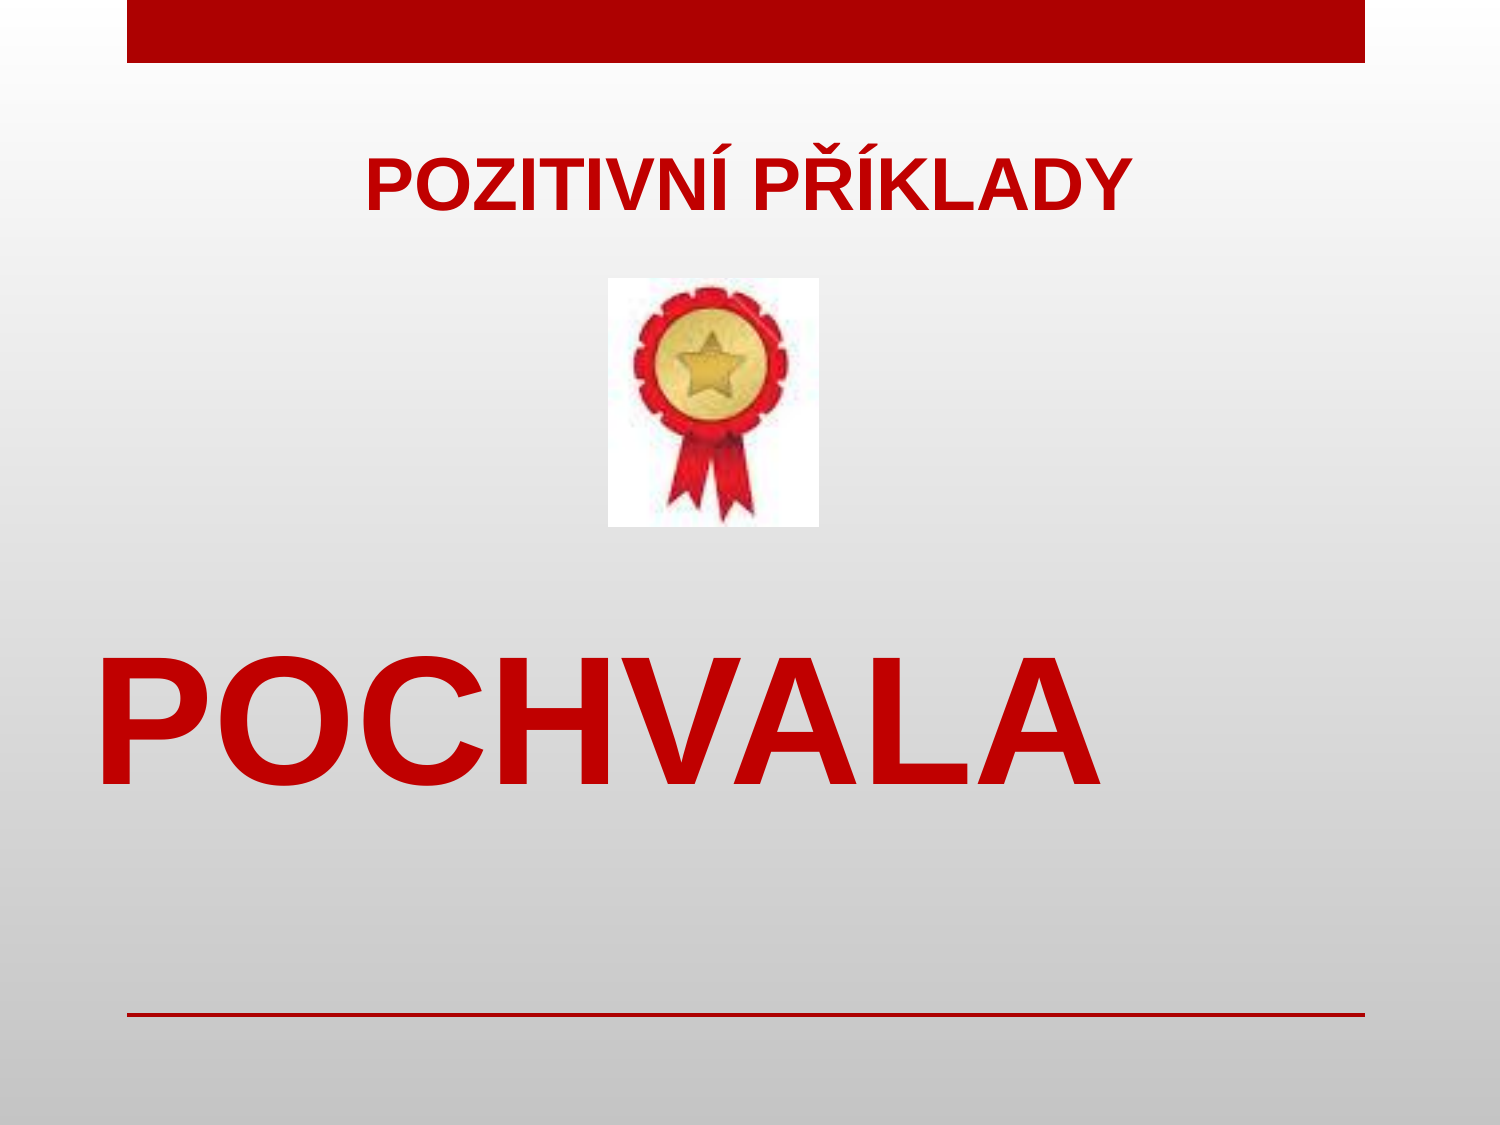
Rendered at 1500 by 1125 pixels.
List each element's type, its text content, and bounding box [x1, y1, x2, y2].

list POCHVALA [76, 397, 1427, 975]
title POZITIVNÍ PŘÍKLADY [41, 45, 1459, 233]
picture [608, 278, 819, 528]
